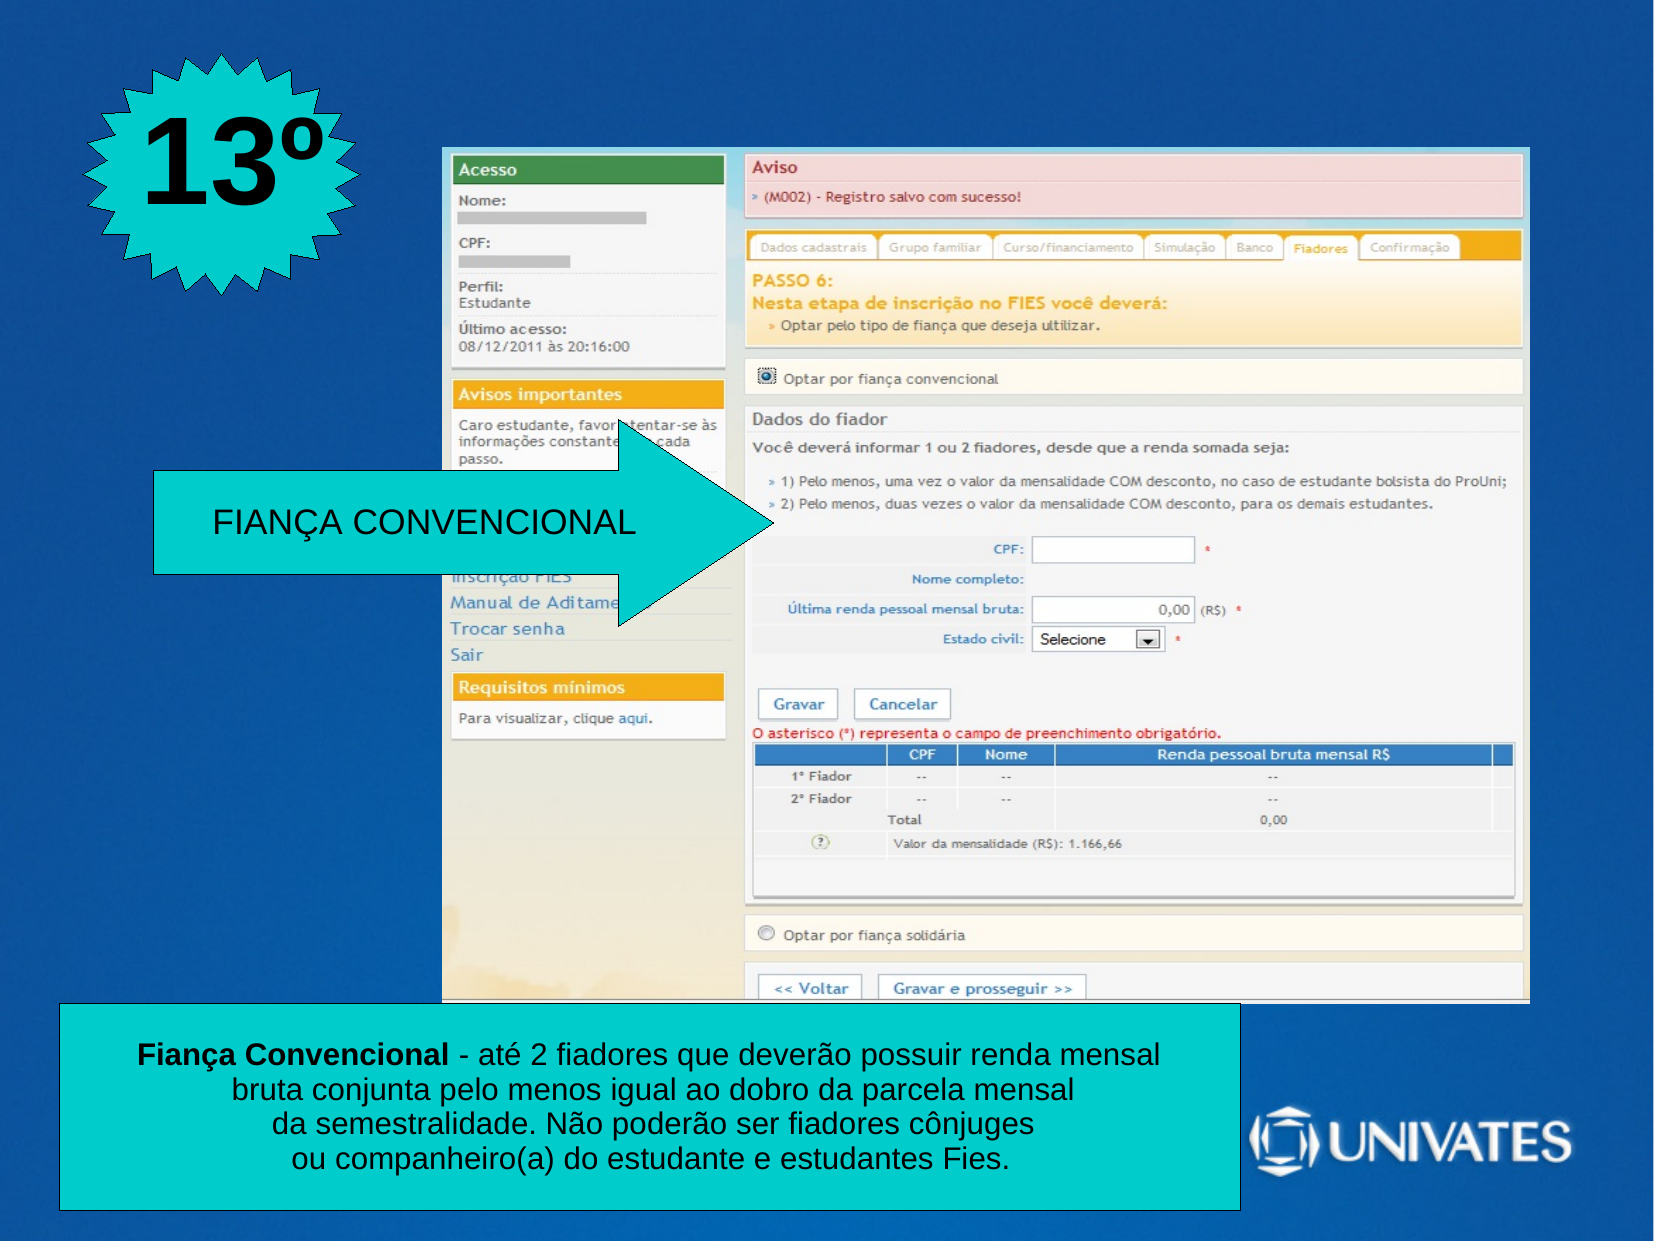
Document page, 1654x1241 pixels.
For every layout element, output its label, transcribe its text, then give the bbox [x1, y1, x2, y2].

title 13º [112, 59, 355, 266]
text_box [101, 113, 112, 131]
picture [0, 0, 1654, 1241]
text_box FIANÇA CONVENCIONAL [153, 419, 774, 627]
text_box [355, 171, 361, 178]
text_box [217, 53, 226, 59]
text_box [82, 135, 112, 212]
text_box [101, 216, 112, 235]
text_box Fiança Convencional - até 2 fiadores que deverão possuir renda mensal bruta conjunta pelo menos igual ao dobro da parcela mensal da semestralidade. Não poderão ser fiadores cônjuges ou companheiro(a) do estudante e estudantes Fies. [59, 1003, 1241, 1211]
text_box [151, 266, 291, 296]
